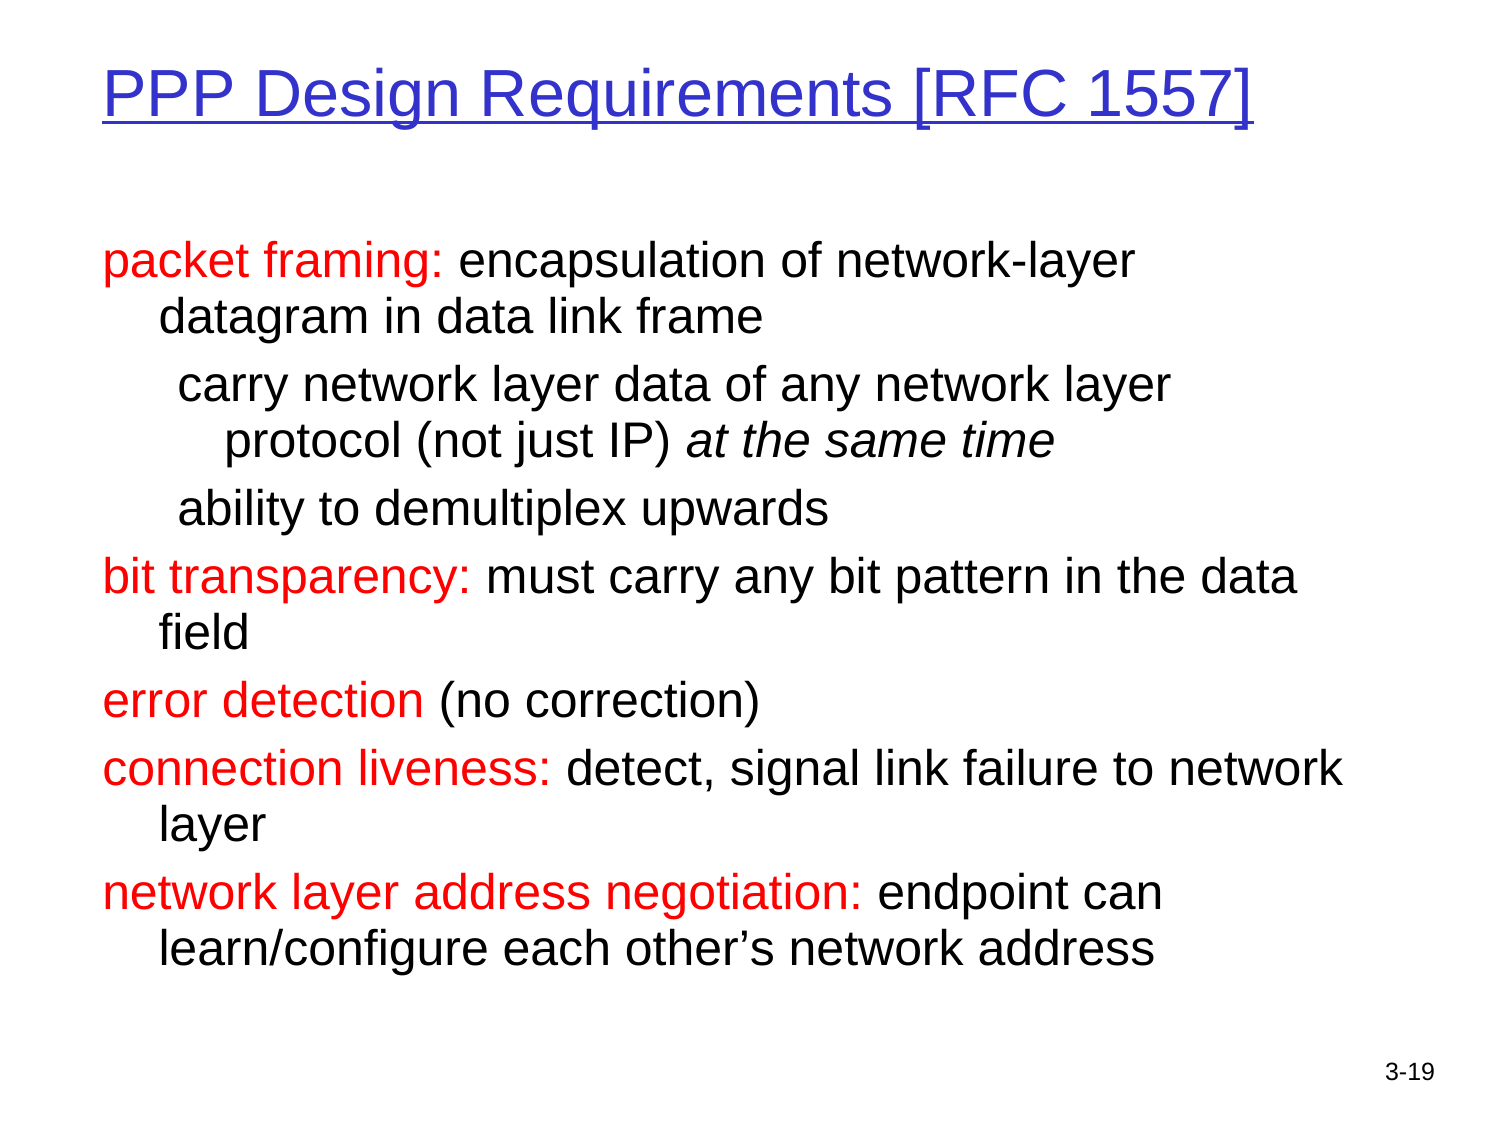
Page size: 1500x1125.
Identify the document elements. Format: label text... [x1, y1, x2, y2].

title PPP Design Requirements [RFC 1557] [87, 0, 1363, 188]
list packet framing: encapsulation of network-layer datagram in data link frame carry network layer data of any network layer protocol (not just IP) at the same time ability to demultiplex upwards bit transparency: must carry any bit pattern in the data field error detection (no correction) connection liveness: detect, signal link failure to network layer network layer address negotiation: endpoint can learn/configure each other’s network address [87, 224, 1363, 988]
